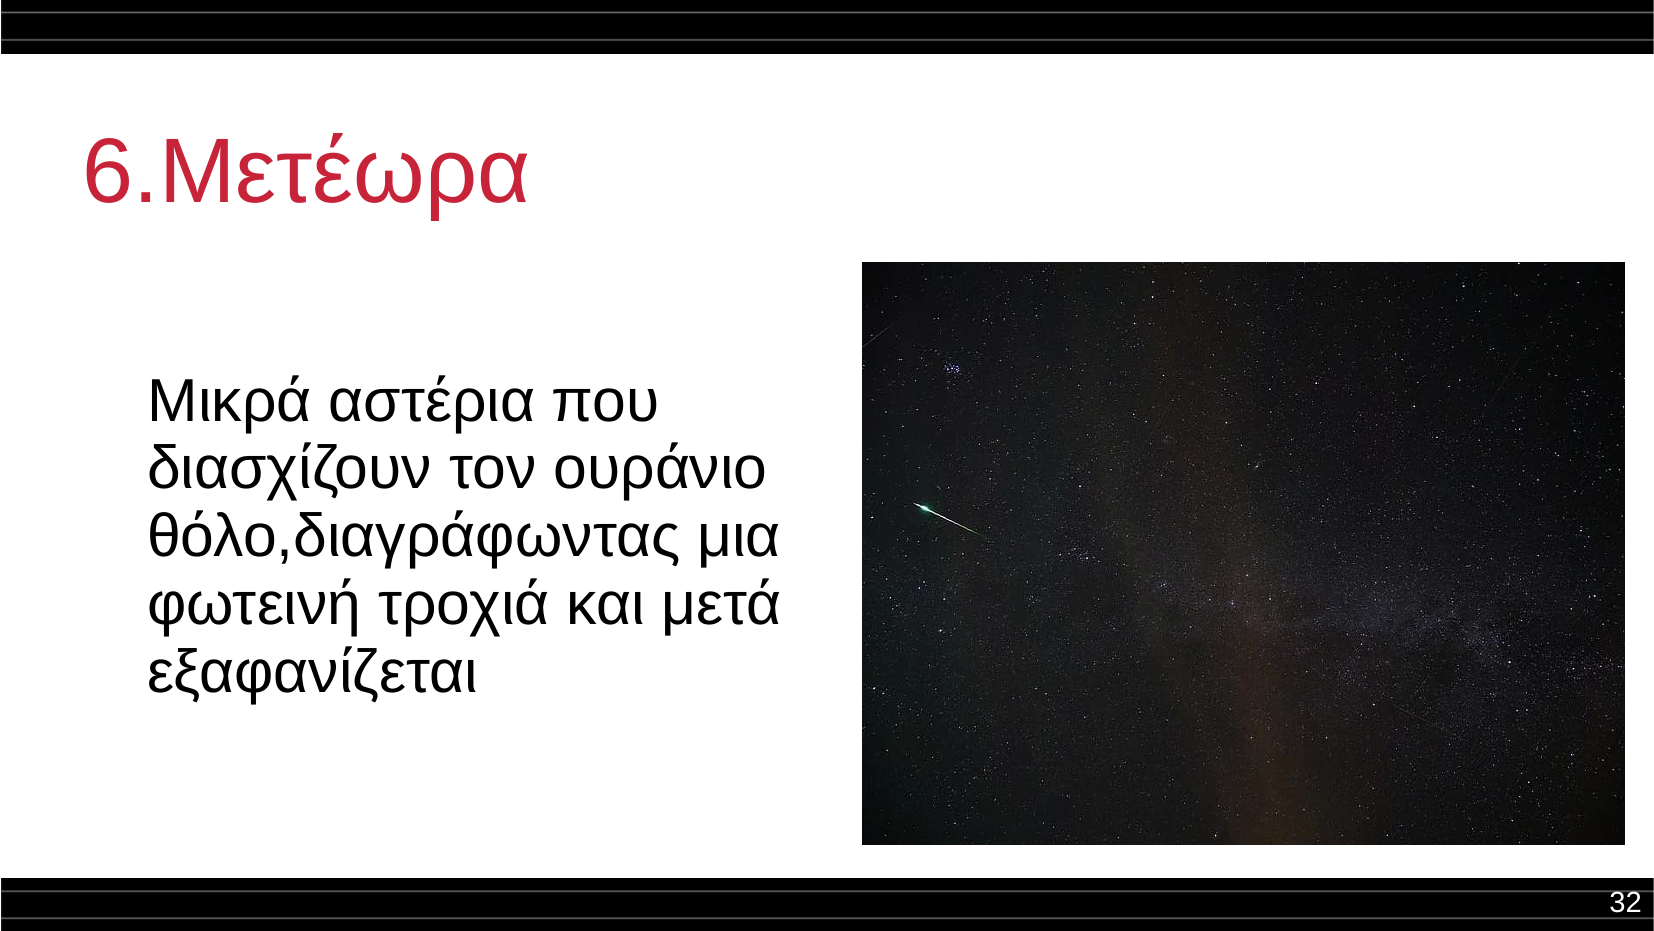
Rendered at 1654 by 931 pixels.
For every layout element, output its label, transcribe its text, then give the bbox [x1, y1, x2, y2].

list Μικρά αστέρια που διασχίζουν τον ουράνιο θόλο,διαγράφωντας μια φωτεινή τροχιά και μετά εξαφανίζεται [82, 271, 809, 713]
picture [1, 0, 1654, 54]
title 6.Μετέωρα [82, 92, 1571, 249]
picture [1, 878, 1654, 931]
picture [862, 262, 1625, 845]
